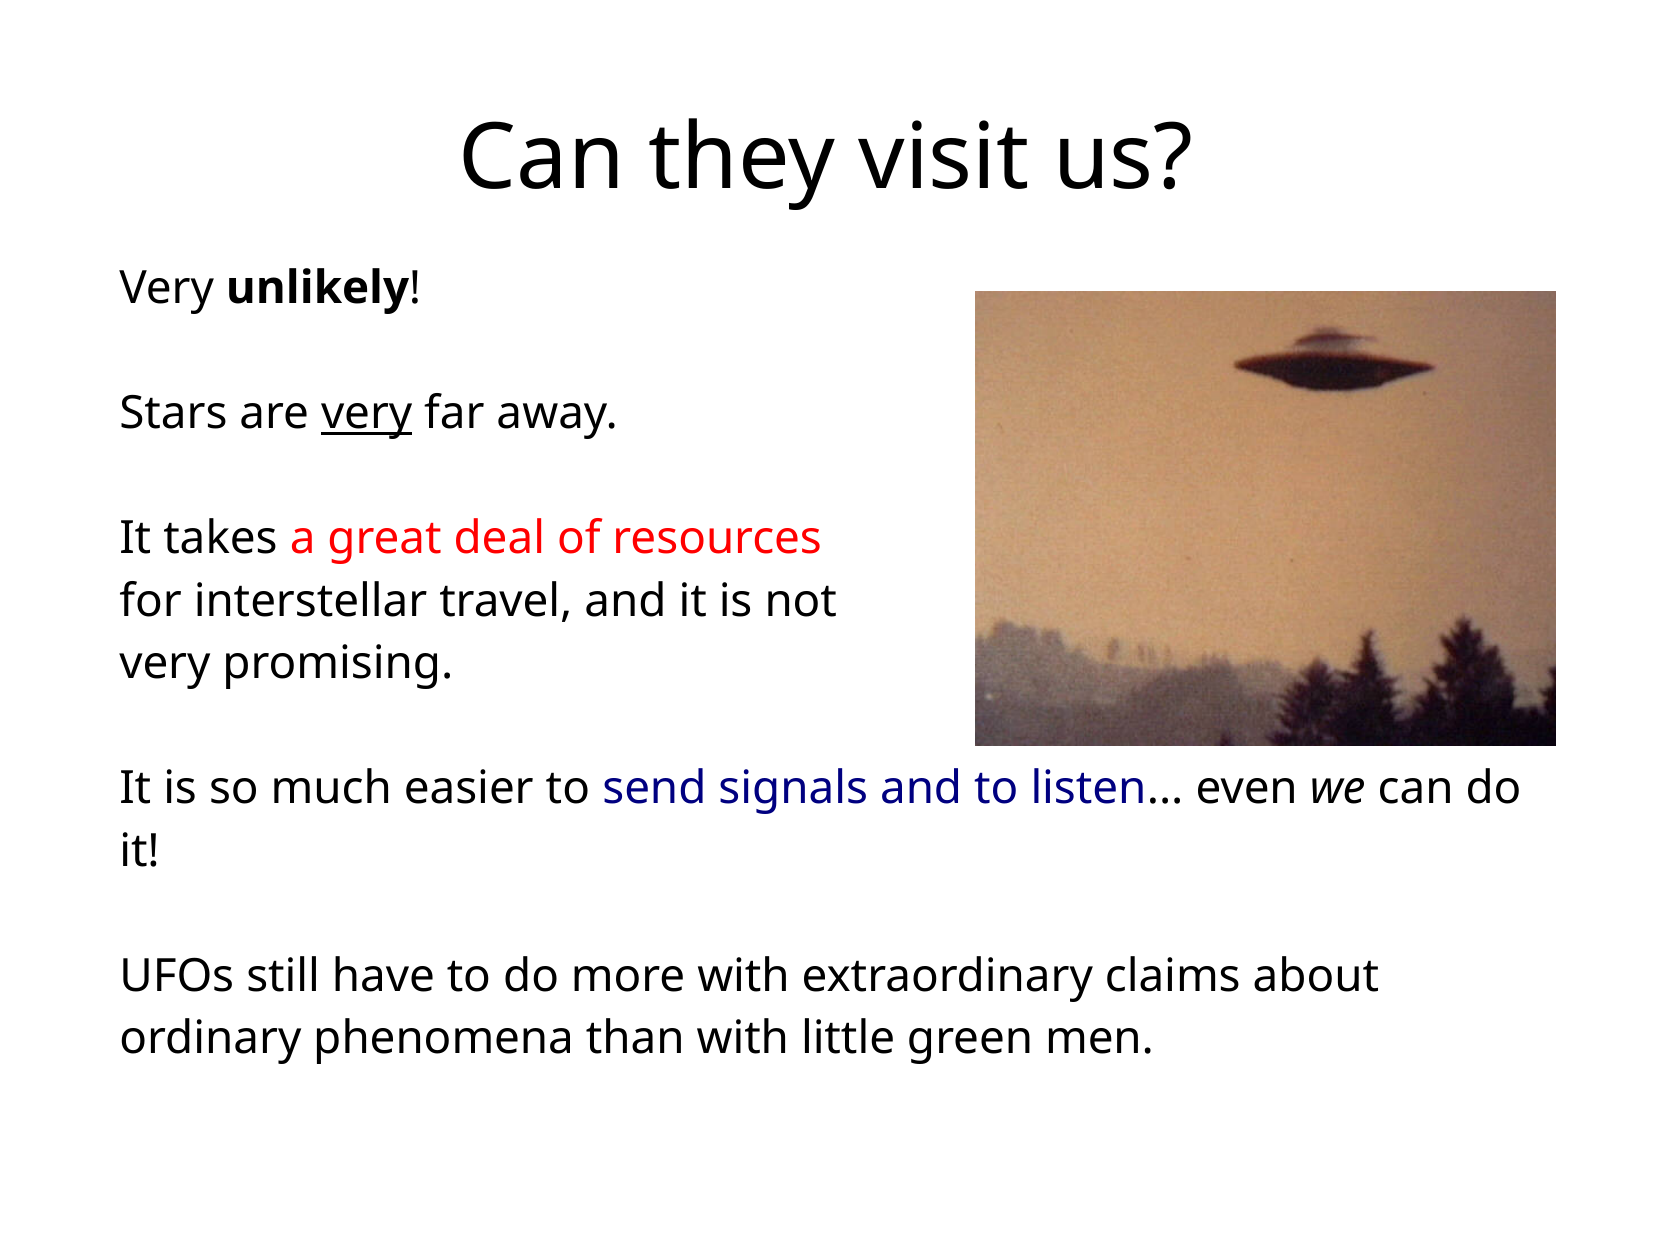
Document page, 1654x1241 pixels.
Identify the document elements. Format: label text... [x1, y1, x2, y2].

text_box Very unlikely! Stars are very far away. It takes a great deal of resources for interstellar travel, and it is not very promising. It is so much easier to send signals and to listen... even we can do it! UFOs still have to do more with extraordinary claims about ordinary phenomena than with little green men. [104, 246, 1576, 1192]
title Can they visit us? [82, 49, 1571, 257]
picture [975, 291, 1556, 746]
